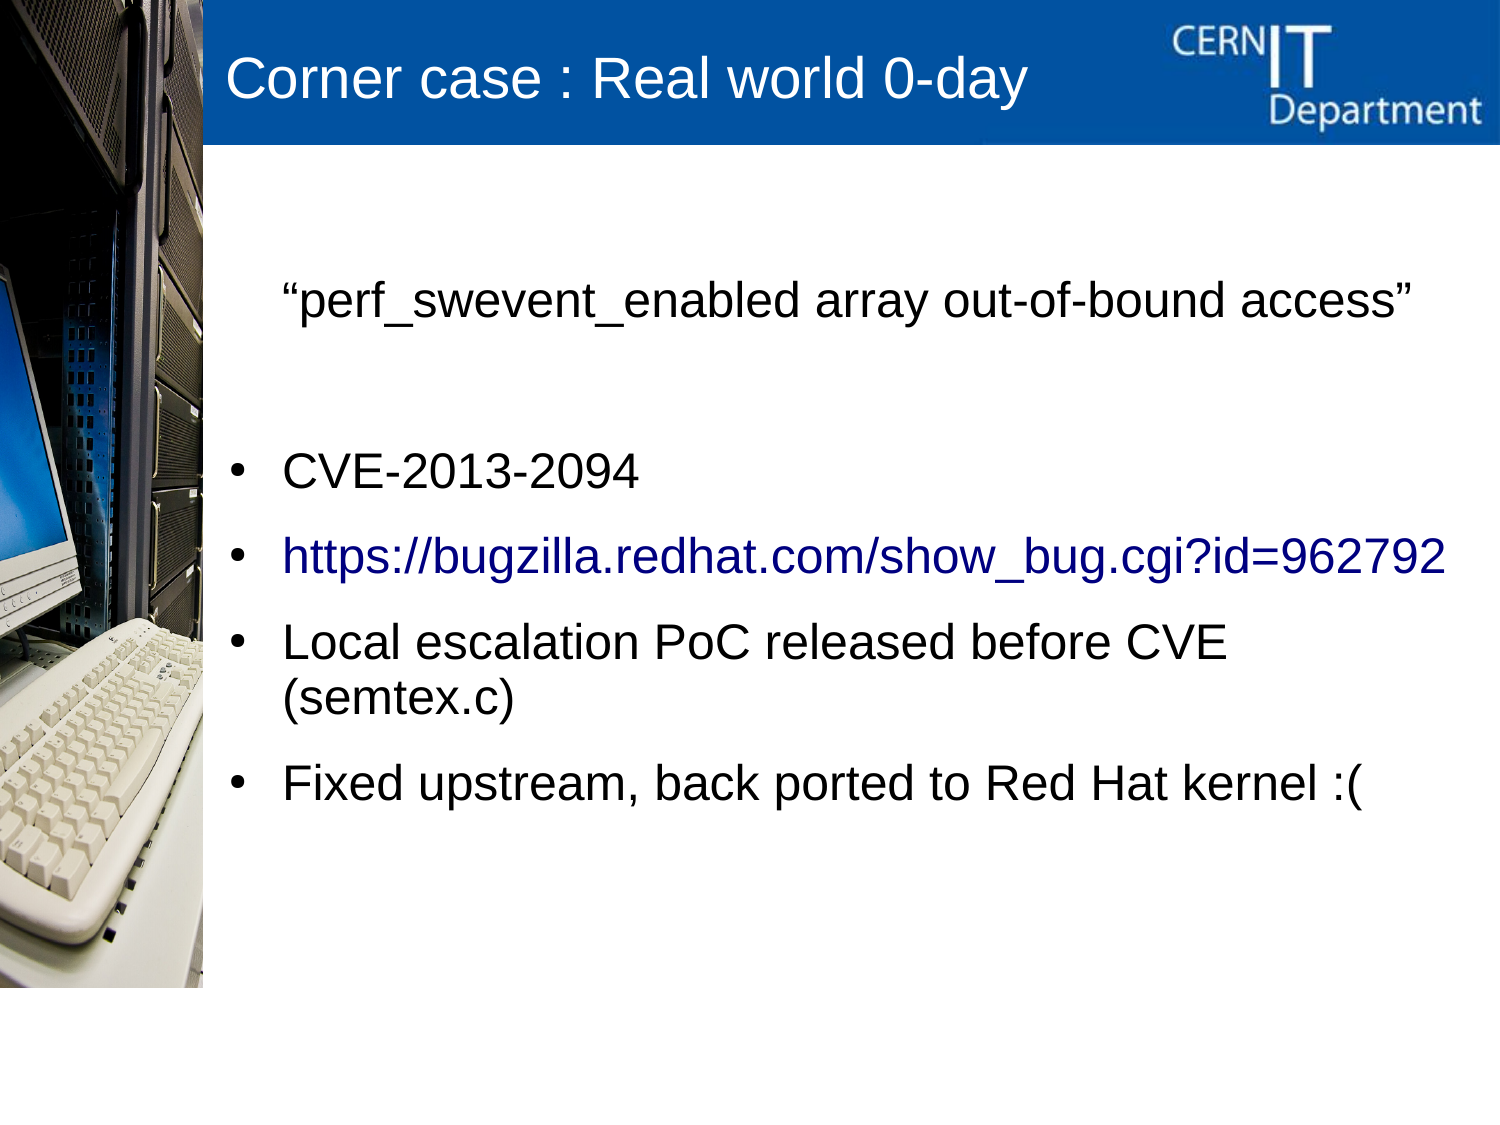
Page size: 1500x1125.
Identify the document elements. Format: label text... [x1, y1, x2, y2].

list “perf_swevent_enabled array out-of-bound access” CVE-2013-2094 https://bugzilla.redhat.com/show_bug.cgi?id=962792 Local escalation PoC released before CVE (semtex.c) Fixed upstream, back ported to Red Hat kernel :( [211, 187, 1449, 931]
title Corner case : Real world 0-day [225, 44, 1088, 113]
picture [0, 0, 1500, 988]
